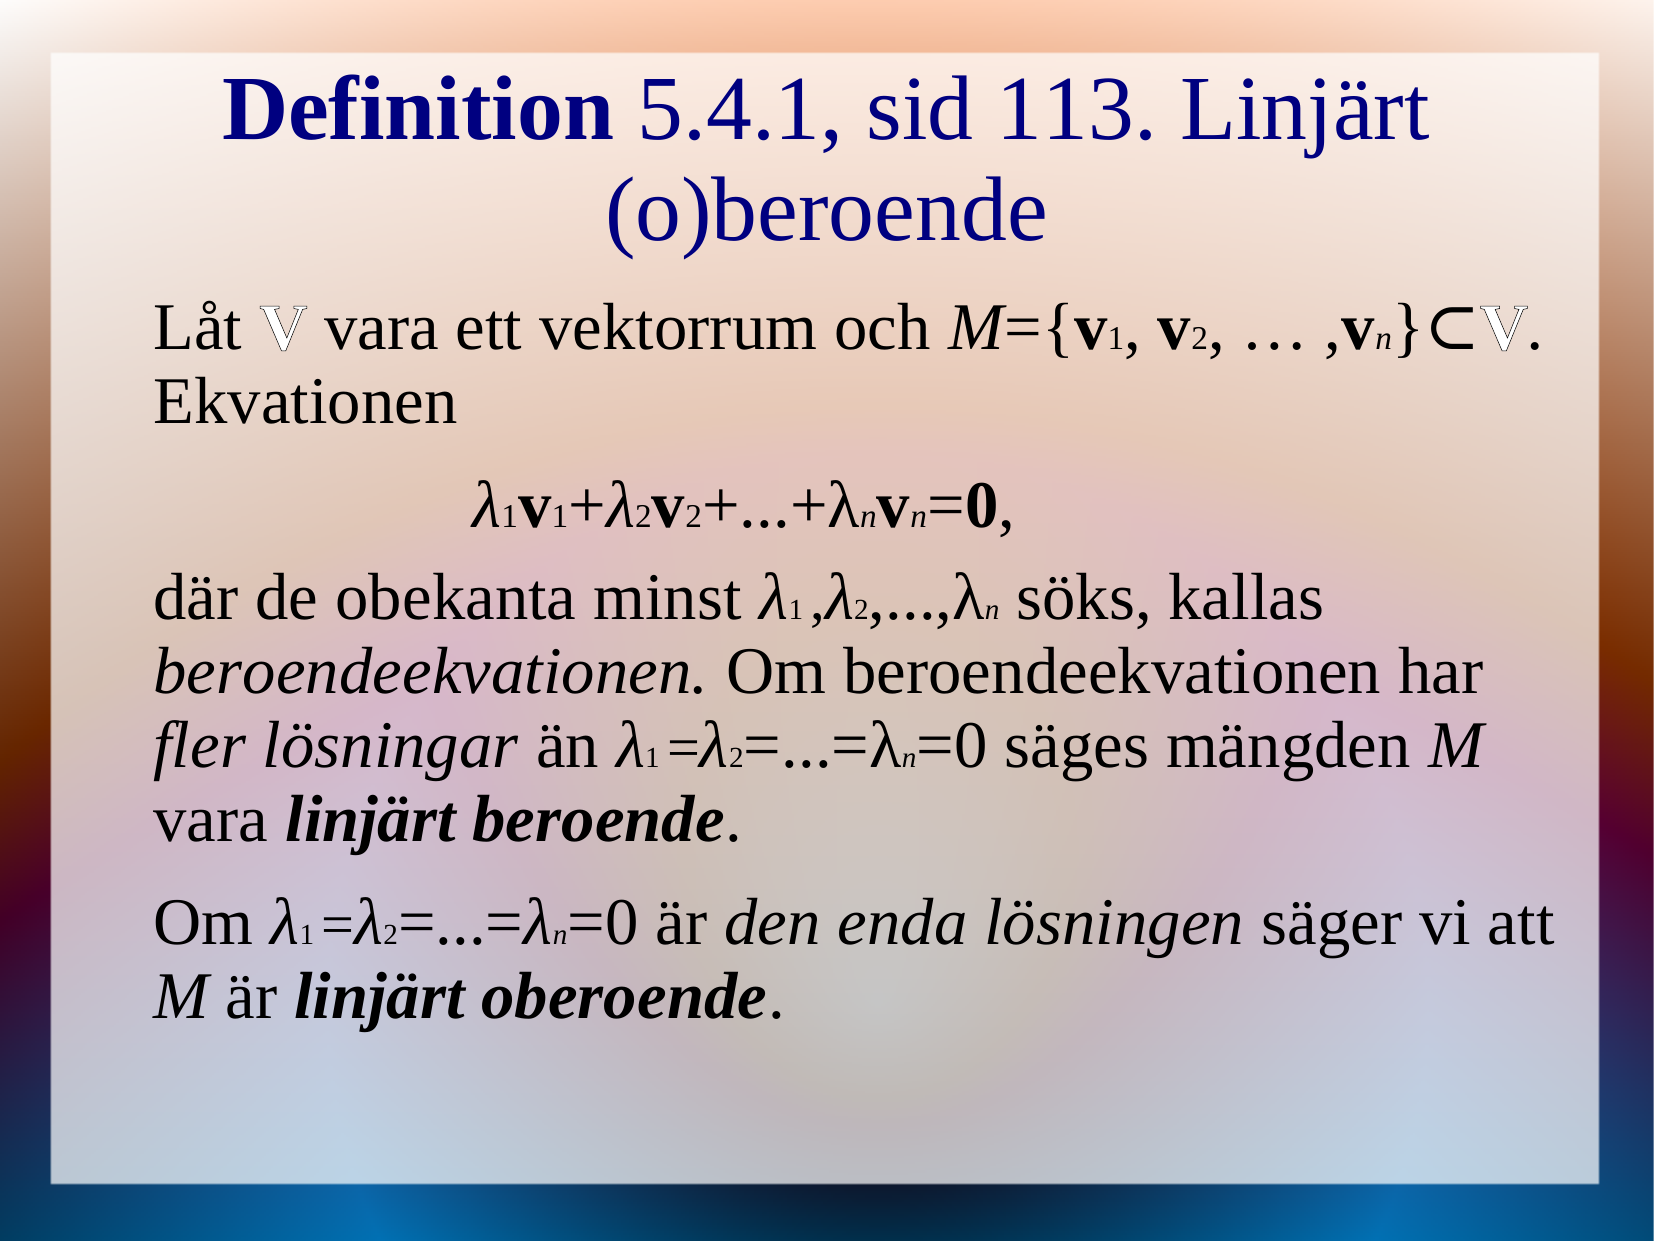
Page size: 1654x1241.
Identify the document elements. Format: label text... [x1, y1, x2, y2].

list Låt V vara ett vektorrum och M={v1, v2, … ,vn}⊂V. Ekvationen λ1v1+λ2v2+...+λnvn=0, där de obekanta minst λ1 ,λ2,...,λn söks, kallas beroendeekvationen. Om beroendeekvationen har fler lösningar än λ1 =λ2=...=λn=0 säges mängden M vara linjärt beroende. Om λ1 =λ2=...=λn=0 är den enda lösningen säger vi att M är linjärt oberoende. [82, 290, 1571, 1034]
title Definition 5.4.1, sid 113. Linjärt (o)beroende [82, 57, 1571, 261]
picture [0, 0, 1654, 1241]
